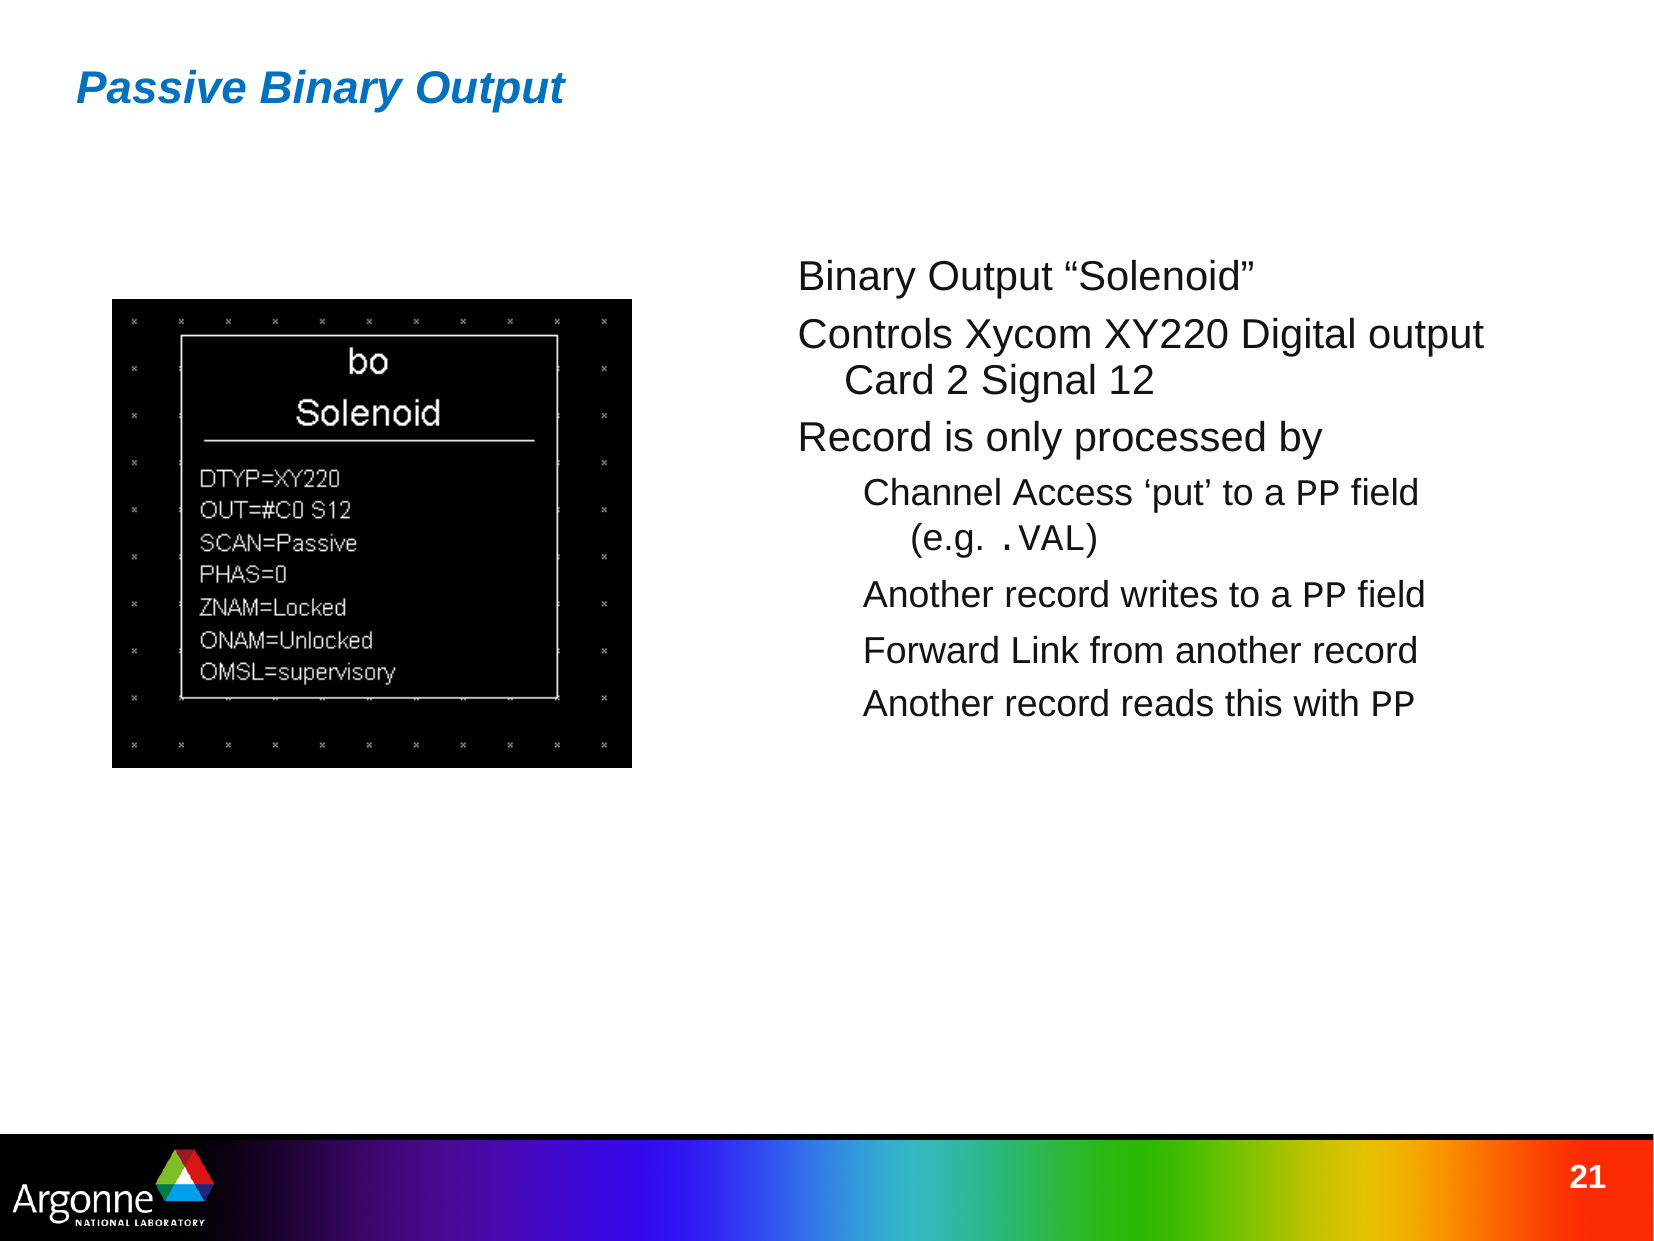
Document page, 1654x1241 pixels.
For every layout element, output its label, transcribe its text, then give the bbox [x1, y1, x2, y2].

list Binary Output “Solenoid” Controls Xycom XY220 Digital output Card 2 Signal 12 Record is only processed by Channel Access ‘put’ to a PP field (e.g. .VAL) Another record writes to a PP field Forward Link from another record Another record reads this with PP [797, 253, 1499, 846]
picture [112, 299, 632, 768]
title Passive Binary Output [61, 59, 1500, 144]
picture [0, 1134, 1654, 1241]
